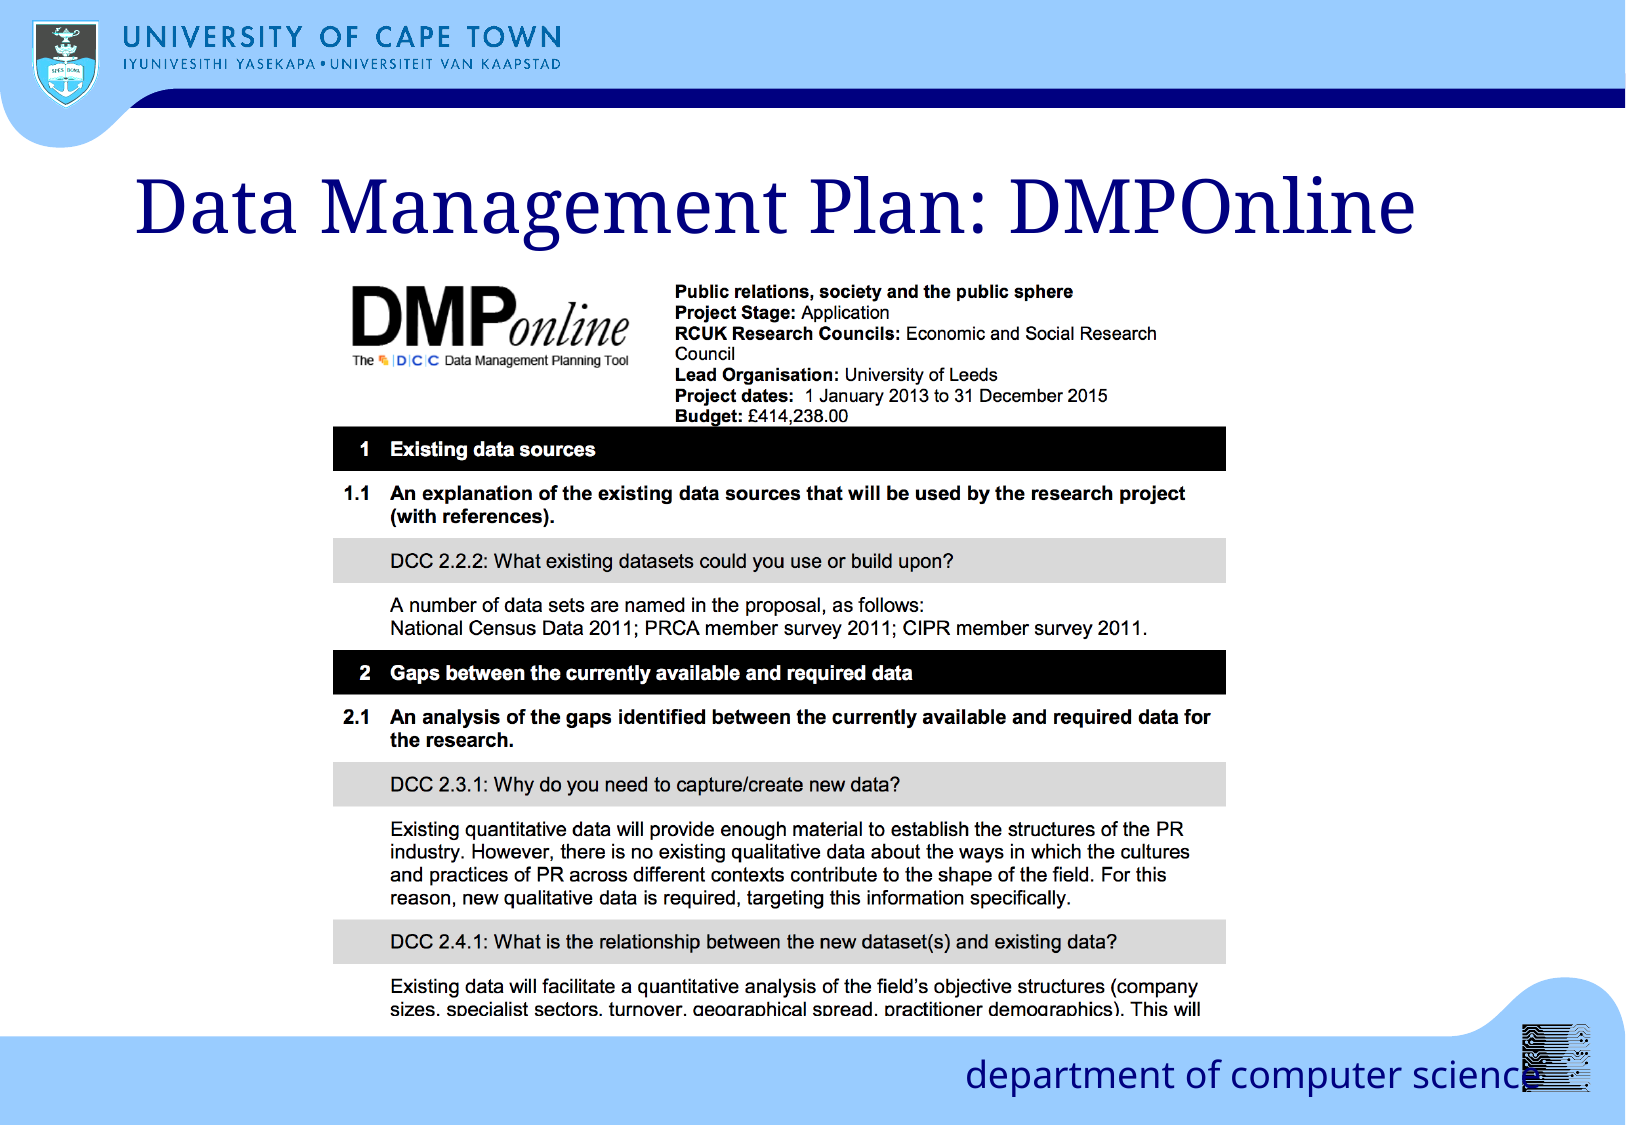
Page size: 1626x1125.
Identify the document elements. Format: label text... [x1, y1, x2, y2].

picture [120, 23, 563, 71]
picture [1522, 1024, 1591, 1092]
title Data Management Plan: DMPOnline [134, 140, 1571, 268]
picture [306, 275, 1256, 1017]
picture [1526, 1070, 1536, 1076]
